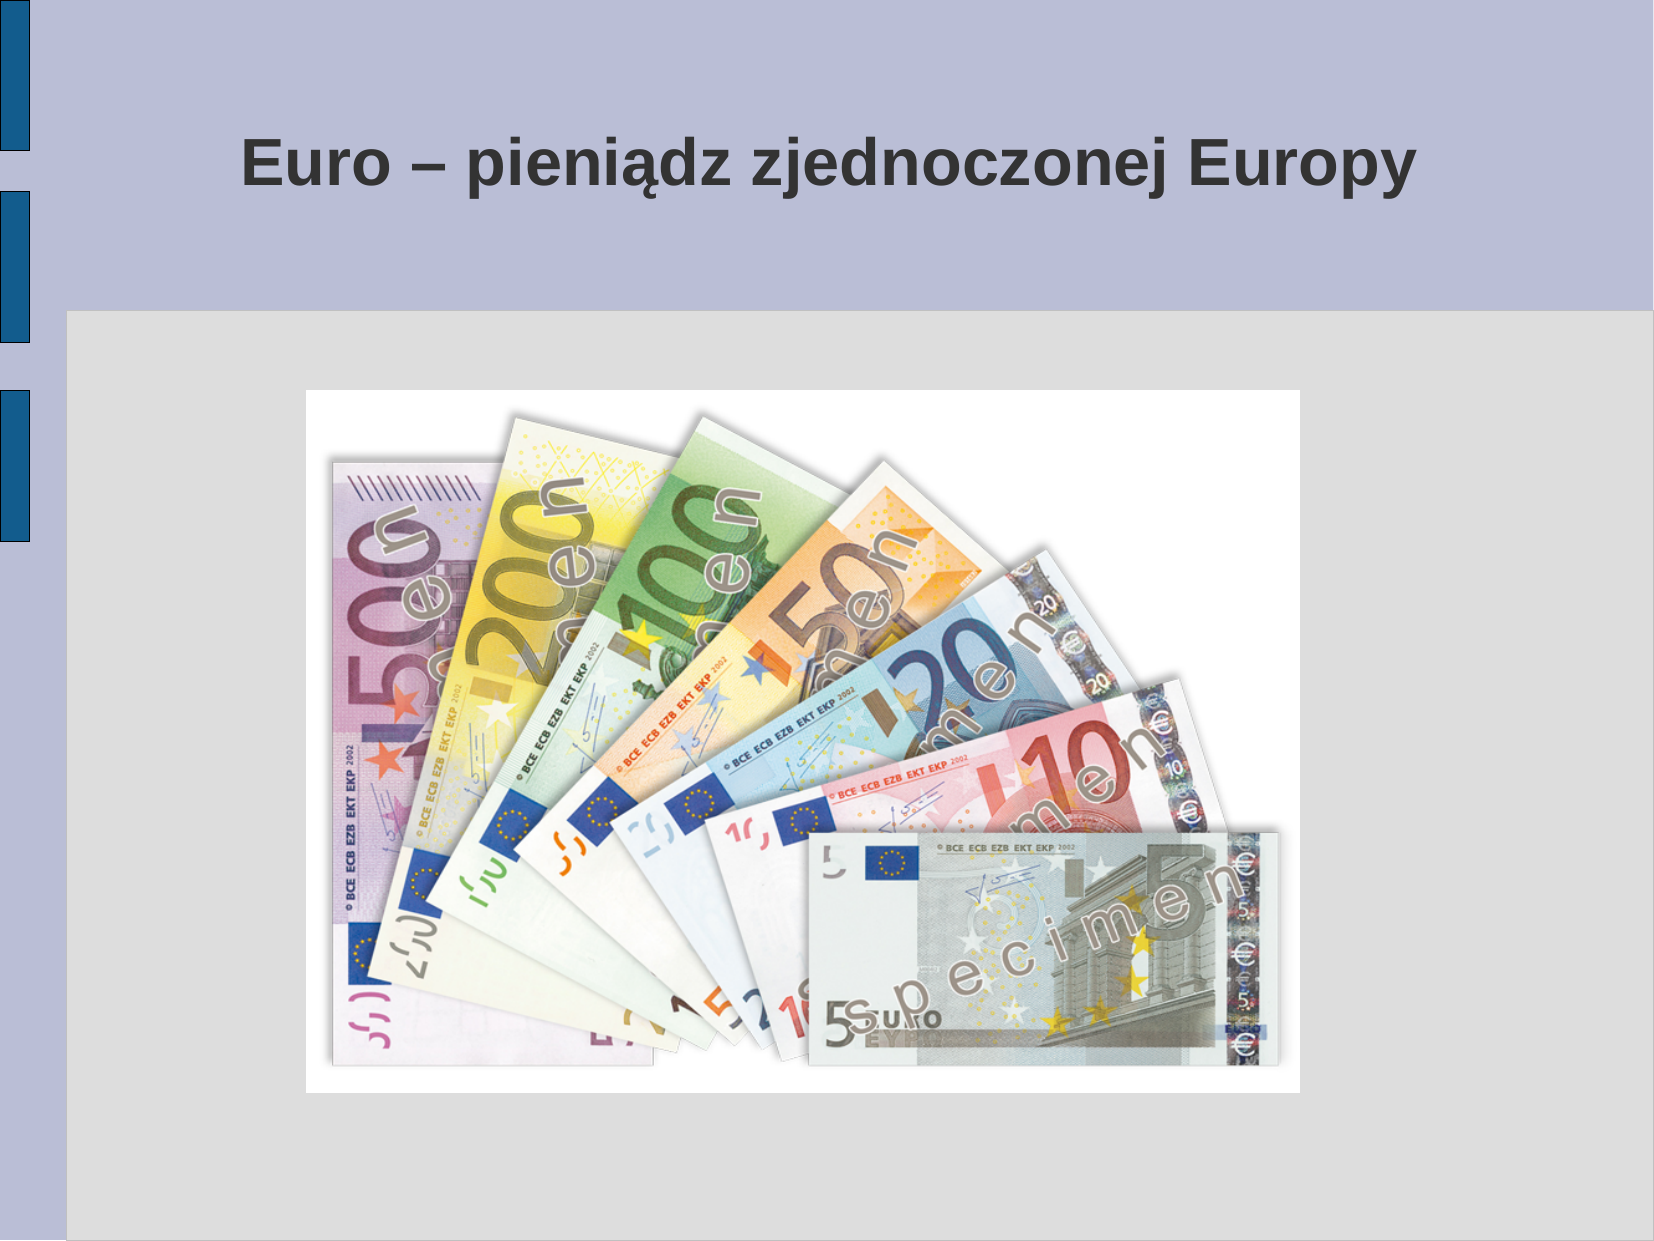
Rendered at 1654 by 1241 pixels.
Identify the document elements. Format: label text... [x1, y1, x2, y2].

picture [306, 390, 1300, 1093]
title Euro – pieniądz zjednoczonej Europy [123, 59, 1536, 267]
